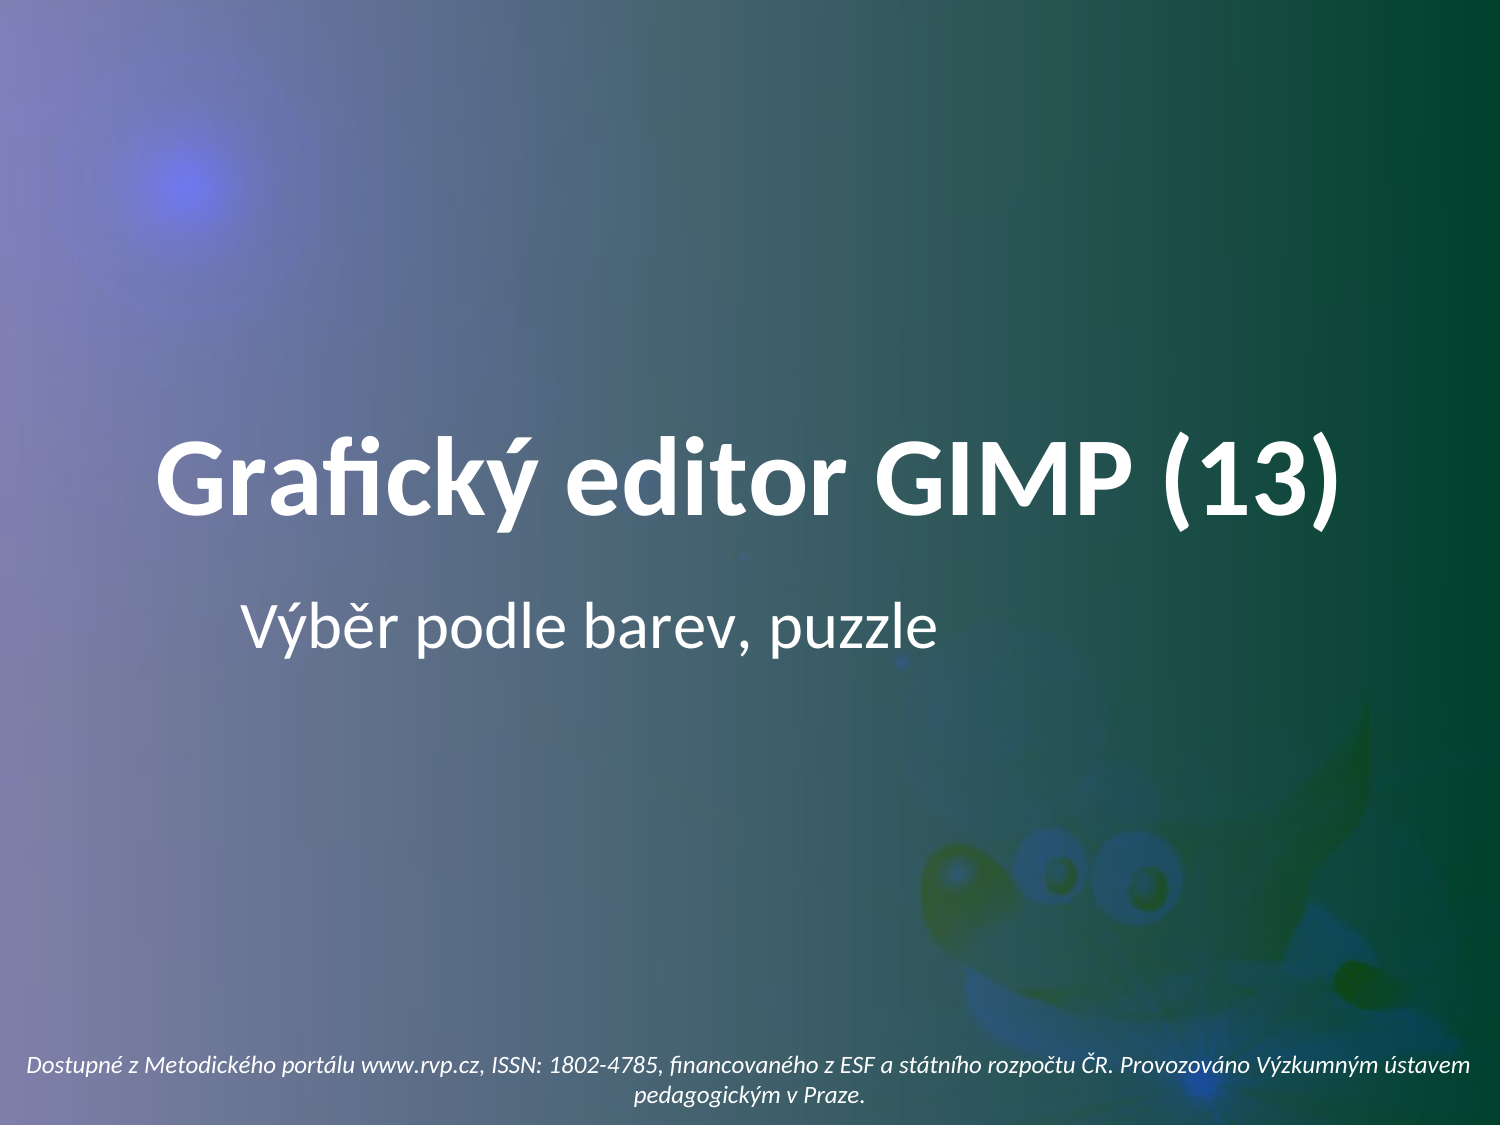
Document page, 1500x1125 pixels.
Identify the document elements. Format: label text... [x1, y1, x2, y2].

text_box Dostupné z Metodického portálu www.rvp.cz, ISSN: 1802-4785, financovaného z ESF a státního rozpočtu ČR. Provozováno Výzkumným ústavem pedagogickým v Praze. [0, 1031, 1500, 1125]
text_box Výběr podle barev, puzzle [225, 574, 1276, 727]
picture [0, 0, 1500, 1031]
title Grafický editor GIMP (13) [112, 349, 1388, 591]
